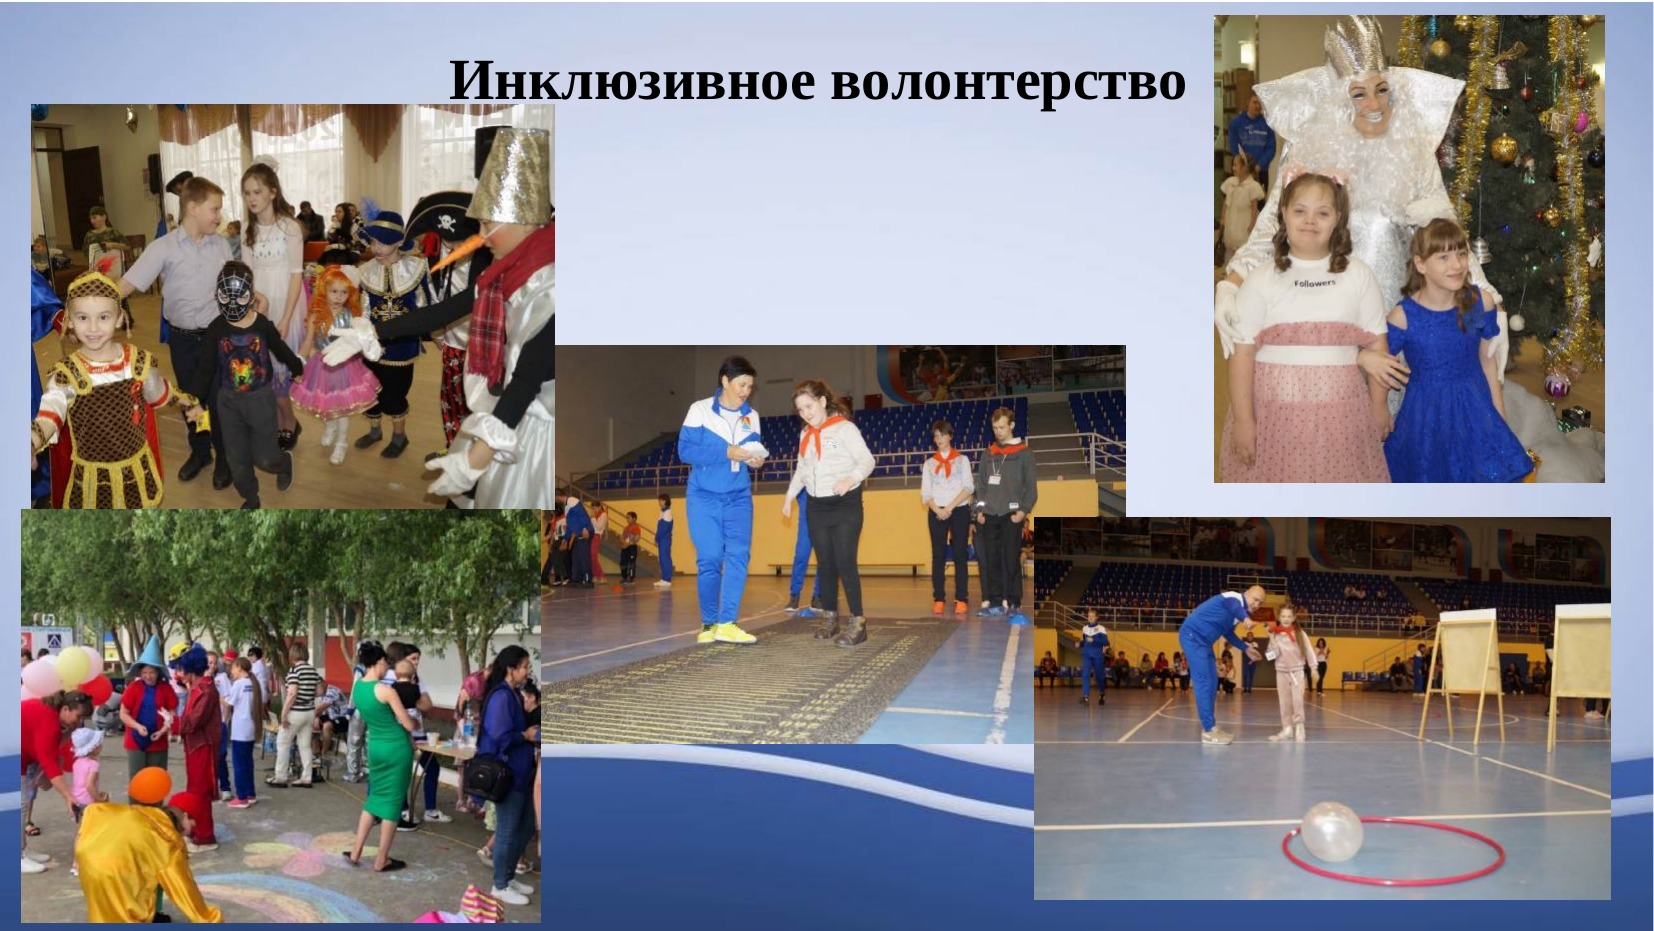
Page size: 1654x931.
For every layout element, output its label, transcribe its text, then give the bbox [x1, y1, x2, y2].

picture [0, 2, 1654, 931]
text_box Инклюзивное волонтерство [74, 0, 1563, 156]
